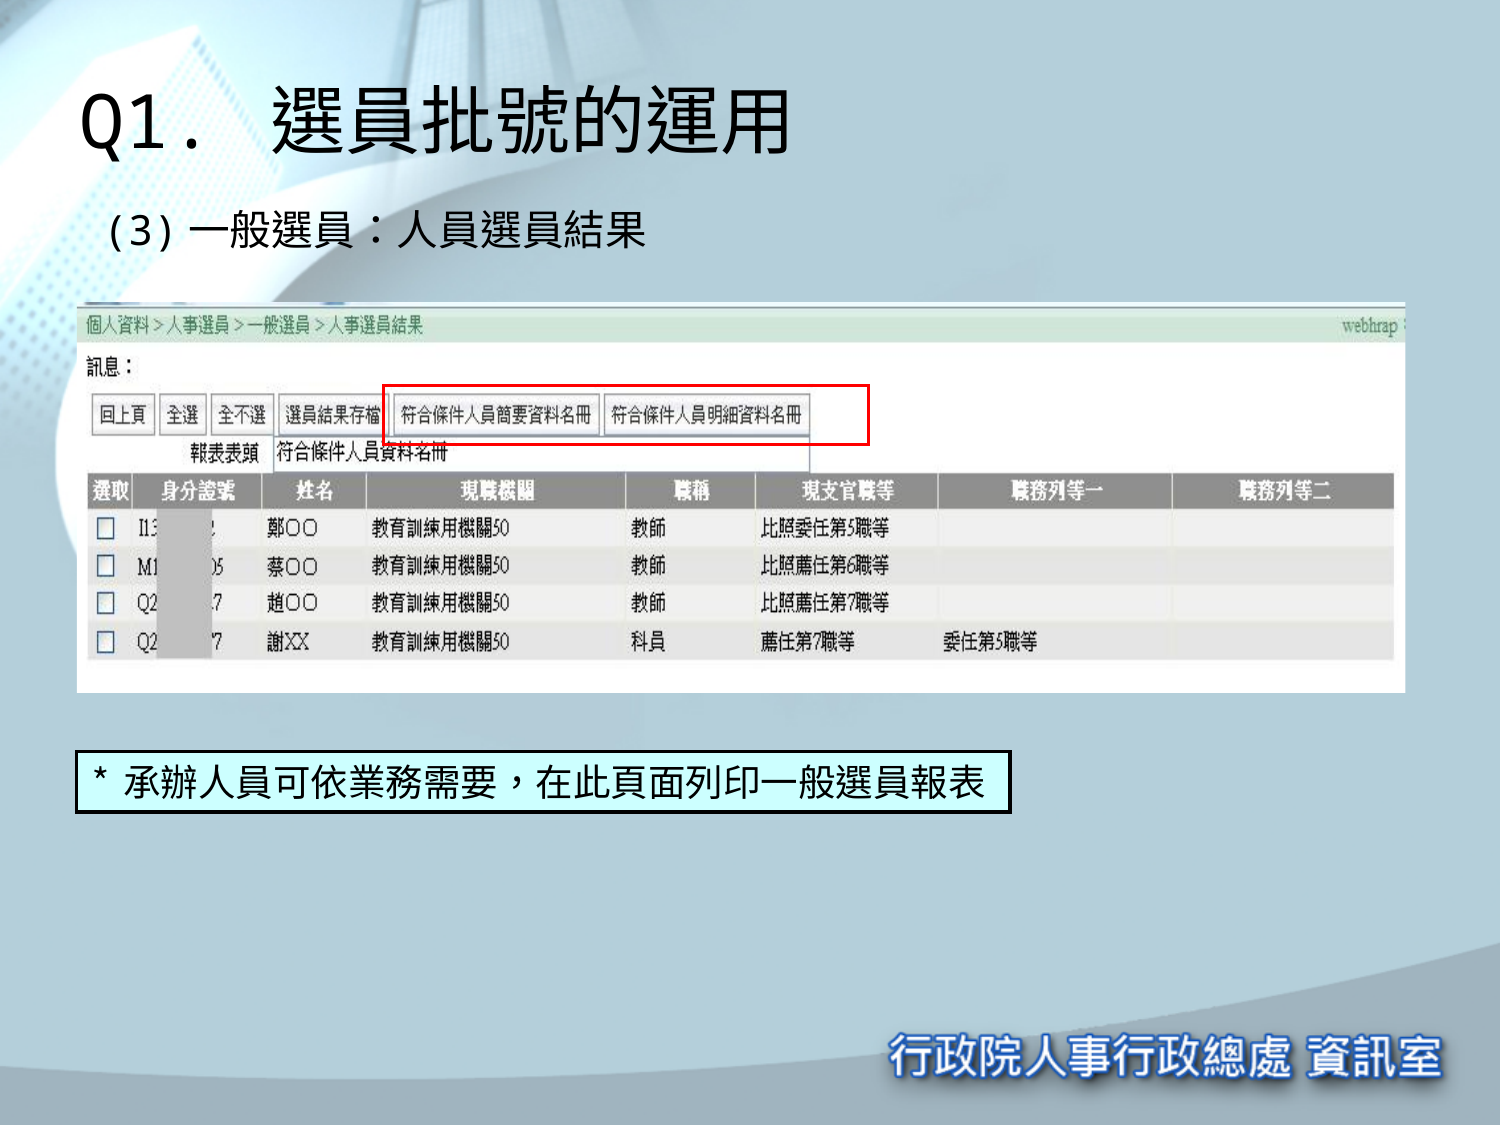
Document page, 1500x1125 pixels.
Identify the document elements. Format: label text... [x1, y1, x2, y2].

text_box *承辦人員可依業務需要，在此頁面列印一般選員報表 [76, 751, 1010, 812]
text_box Q1. 選員批號的運用 [64, 66, 1400, 172]
text_box (3)一般選員：人員選員結果 [88, 196, 1424, 262]
picture [0, 0, 1500, 1125]
